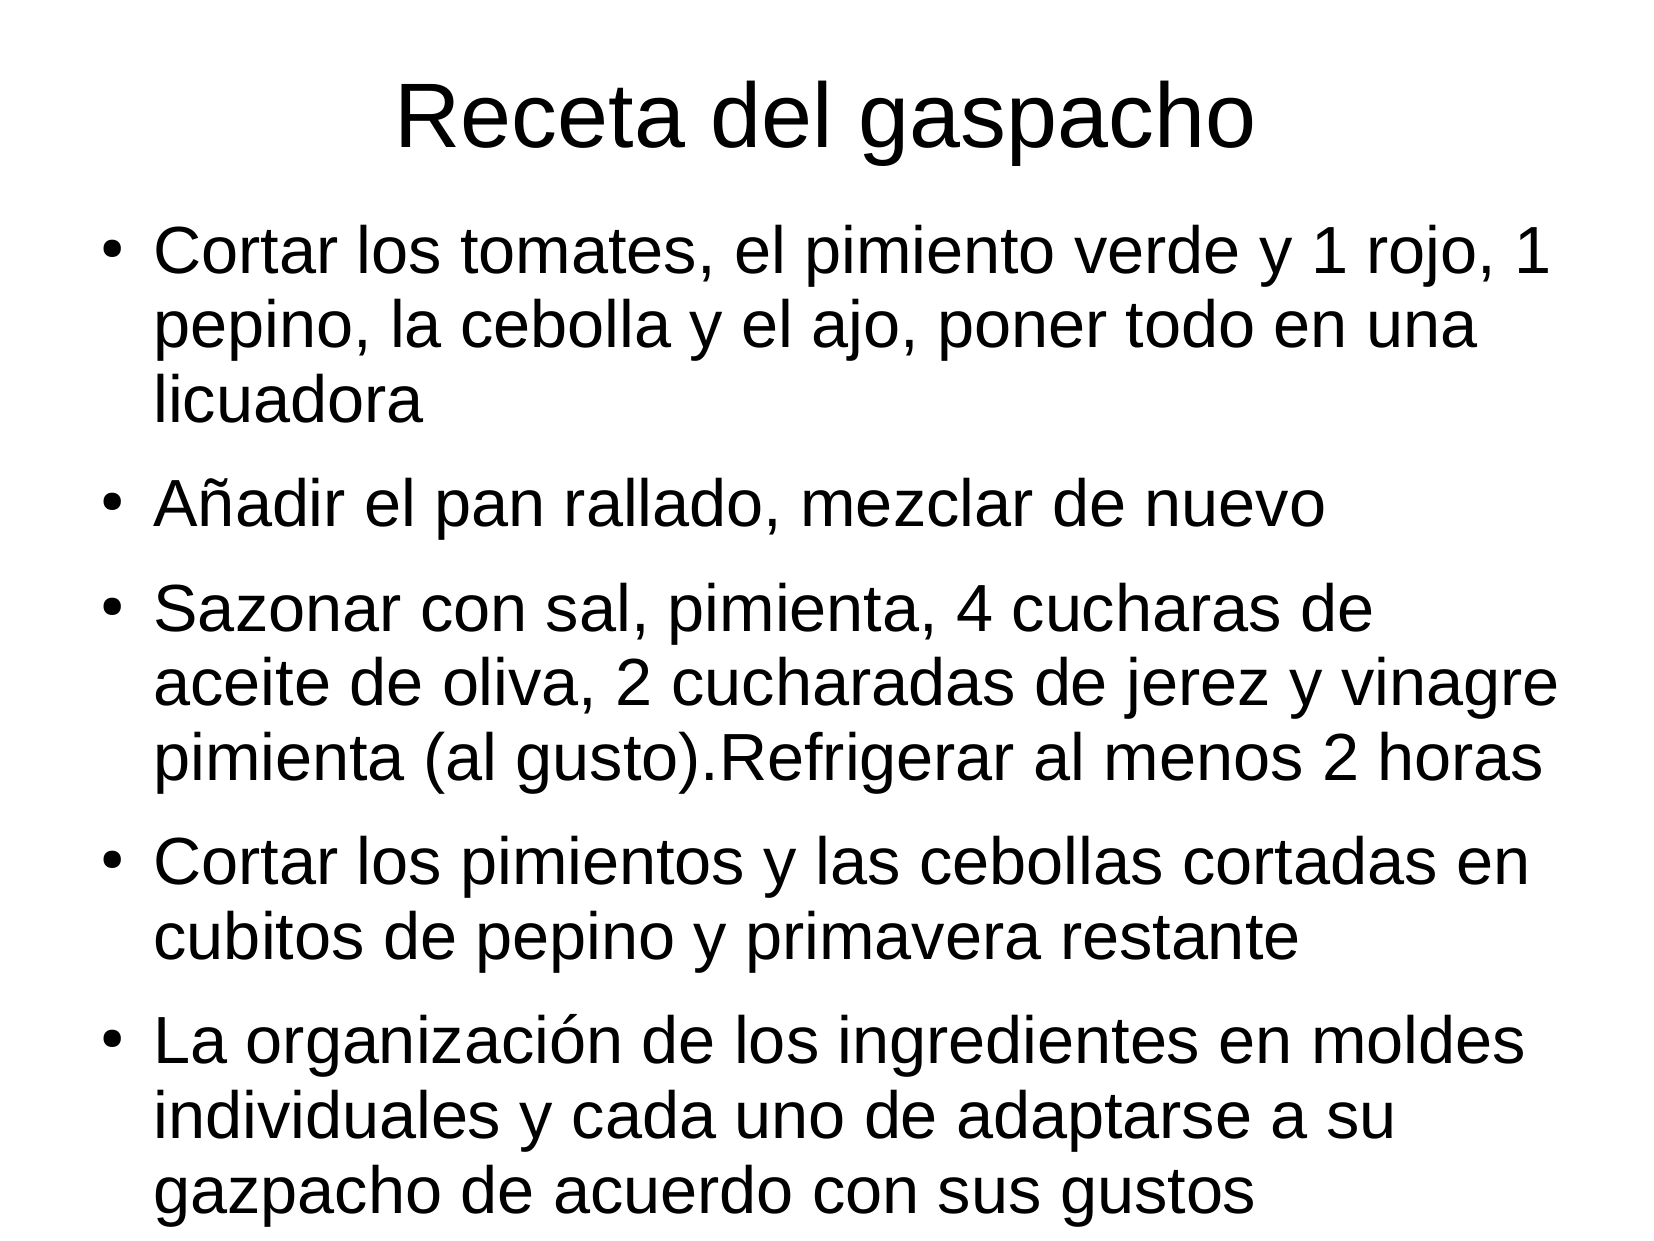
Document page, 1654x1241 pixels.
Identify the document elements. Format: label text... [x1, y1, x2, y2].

title Receta del gaspacho [94, 11, 1583, 219]
list Cortar los tomates, el pimiento verde y 1 rojo, 1 pepino, la cebolla y el ajo, poner todo en una licuadora Añadir el pan rallado, mezclar de nuevo Sazonar con sal, pimienta, 4 cucharas de aceite de oliva, 2 cucharadas de jerez y vinagre pimienta (al gusto).Refrigerar al menos 2 horas Cortar los pimientos y las cebollas cortadas en cubitos de pepino y primavera restante La organización de los ingredientes en moldes individuales y cada uno de adaptarse a su gazpacho de acuerdo con sus gustos [82, 212, 1571, 1222]
